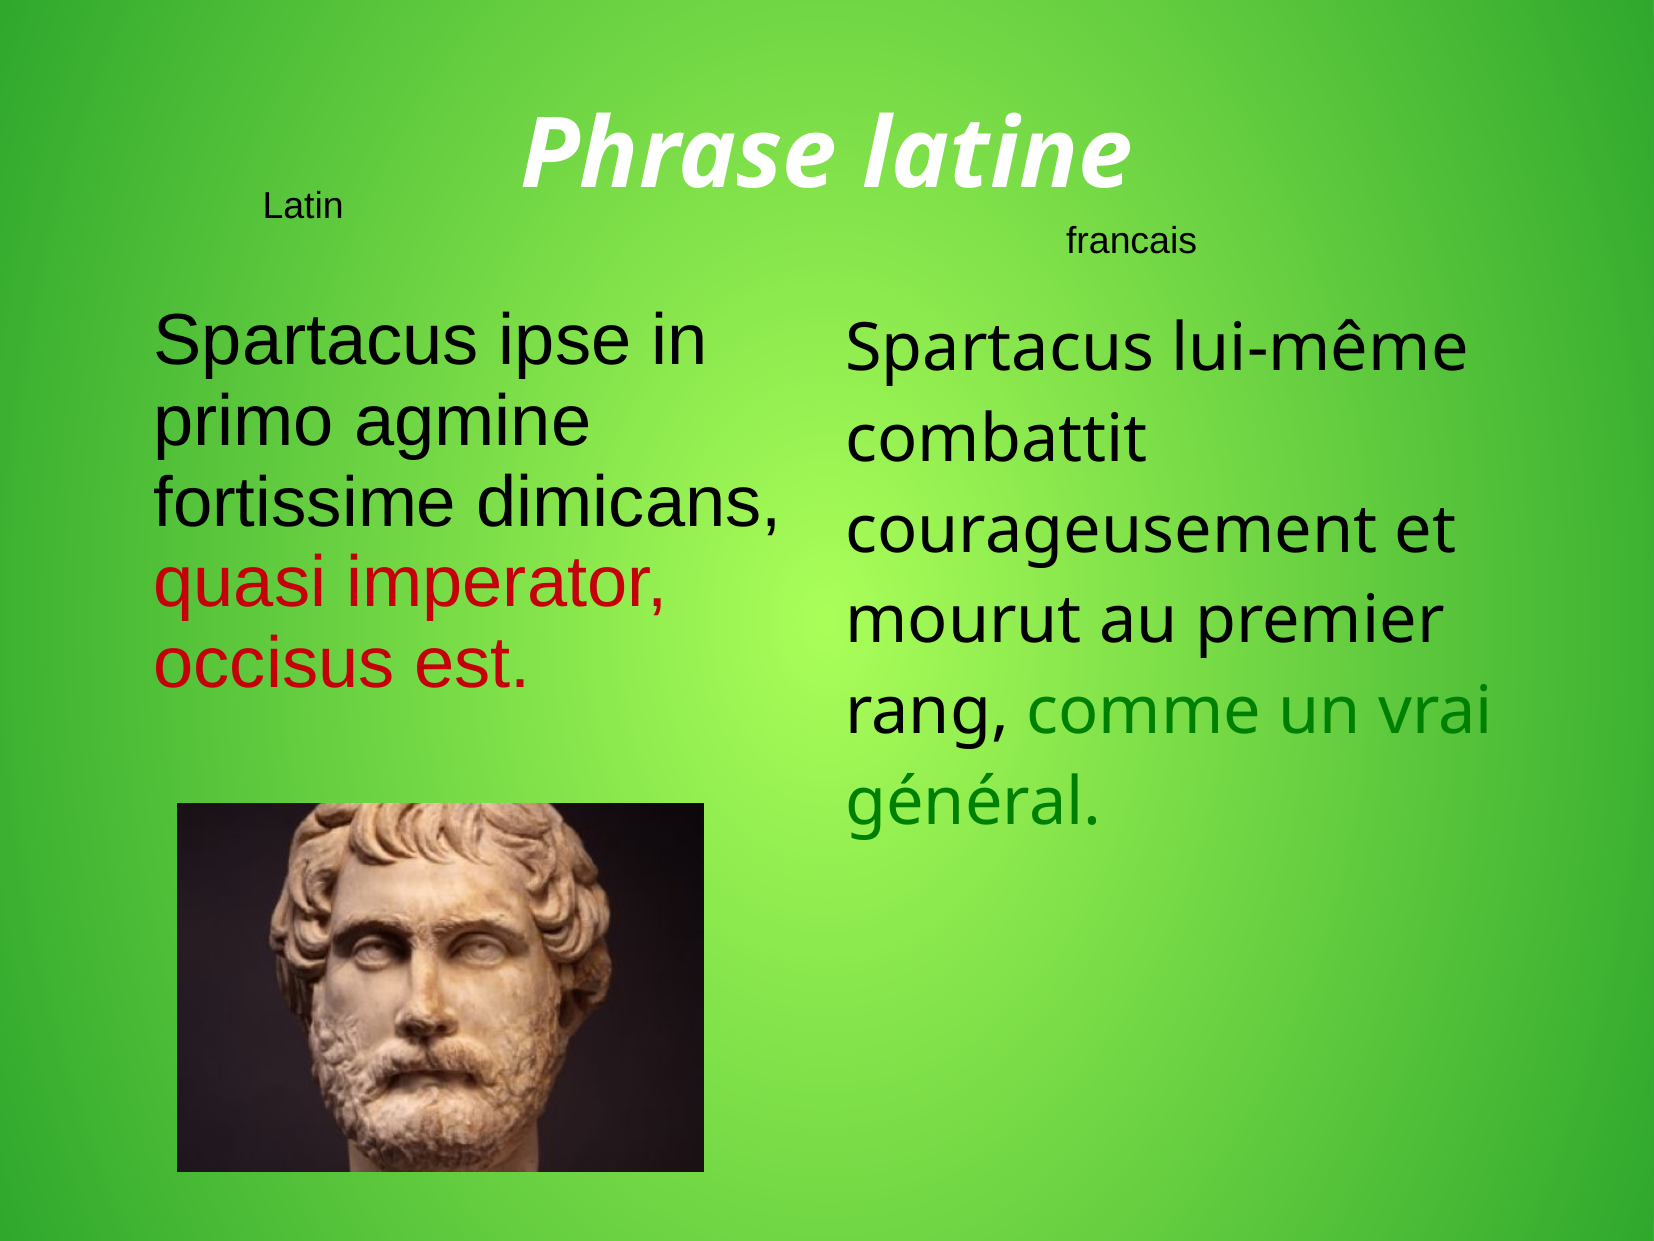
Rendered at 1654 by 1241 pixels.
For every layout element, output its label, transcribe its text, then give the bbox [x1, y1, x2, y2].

picture [177, 803, 704, 1172]
title Phrase latine [82, 47, 1571, 252]
list Spartacus lui-même combattit courageusement et mourut au premier rang, comme un vrai général. [845, 299, 1572, 1019]
list Spartacus ipse in primo agmine fortissime dimicans, quasi imperator, occisus est. [82, 299, 809, 1019]
text_box francais [1051, 212, 1212, 270]
text_box Latin [248, 177, 508, 235]
